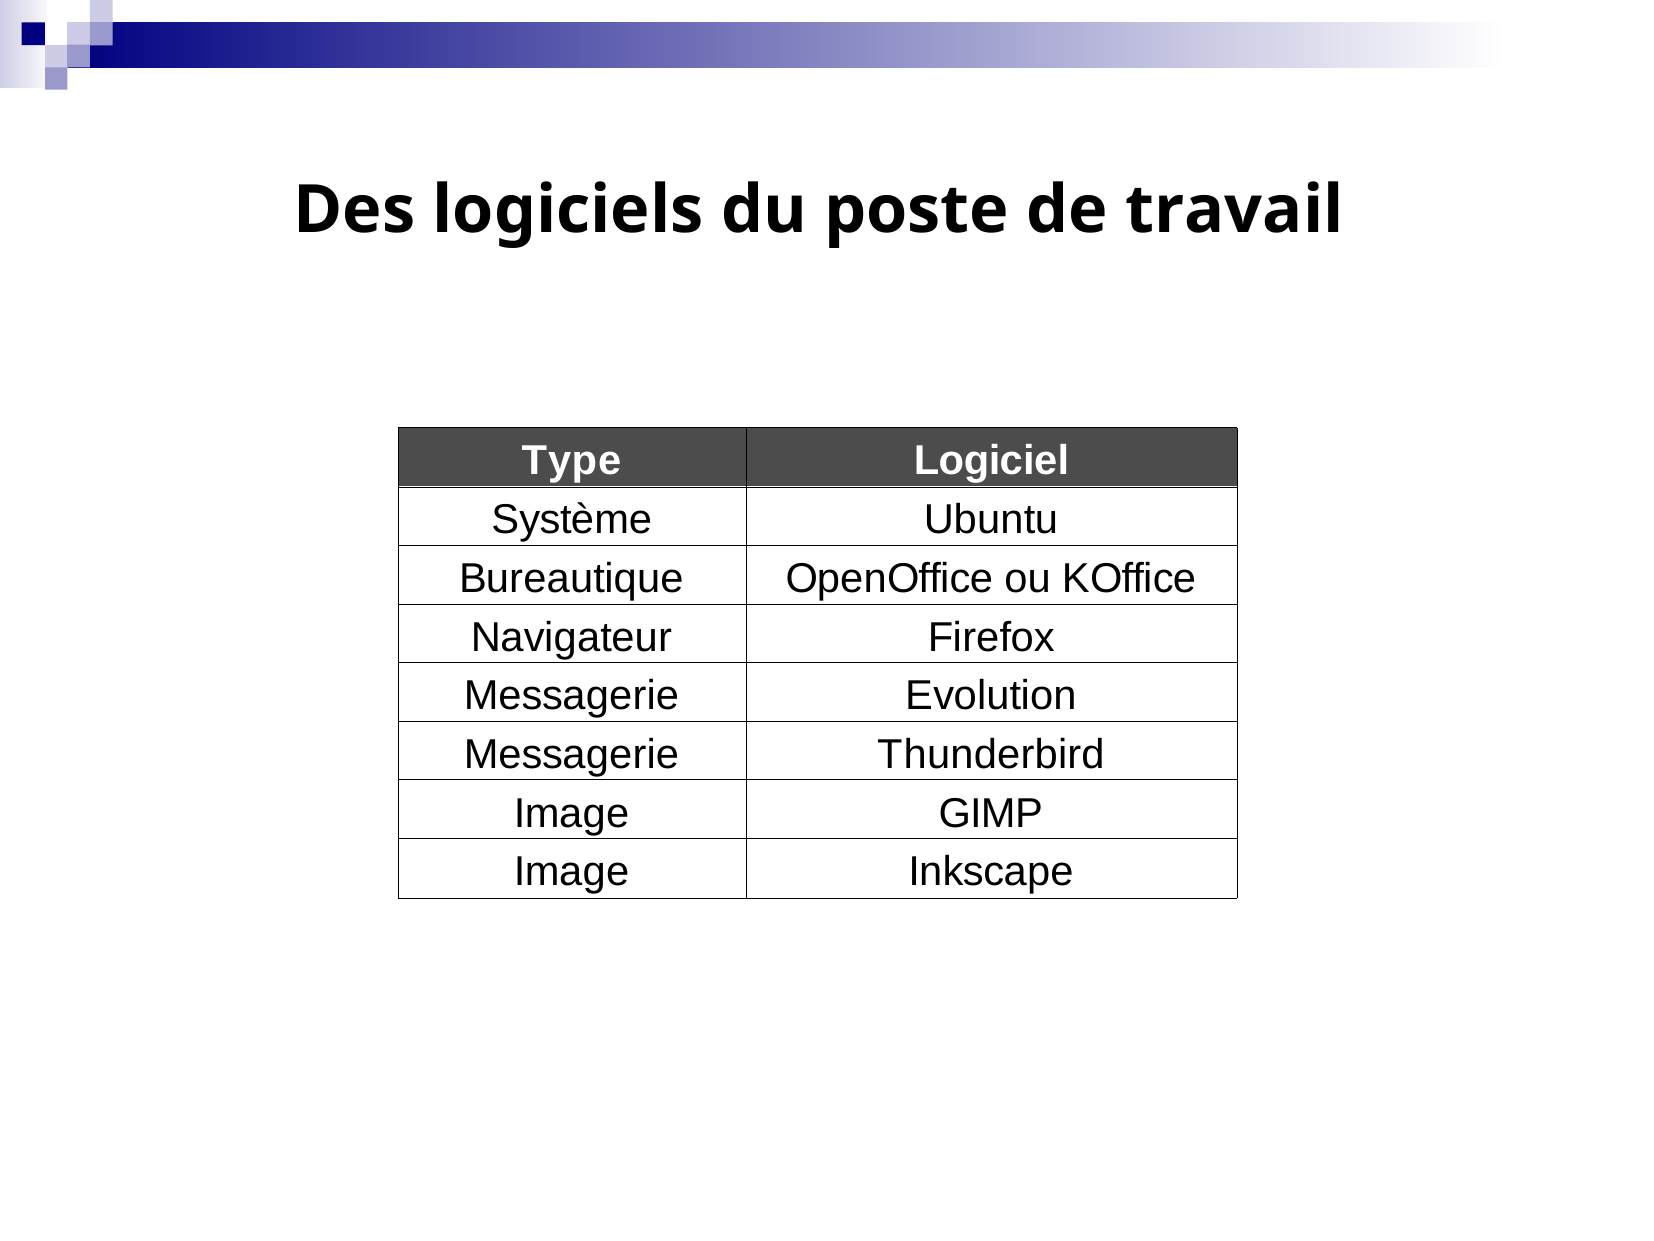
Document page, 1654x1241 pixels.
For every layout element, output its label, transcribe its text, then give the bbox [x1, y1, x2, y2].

title Des logiciels du poste de travail [121, 102, 1534, 311]
chart [397, 427, 1315, 947]
